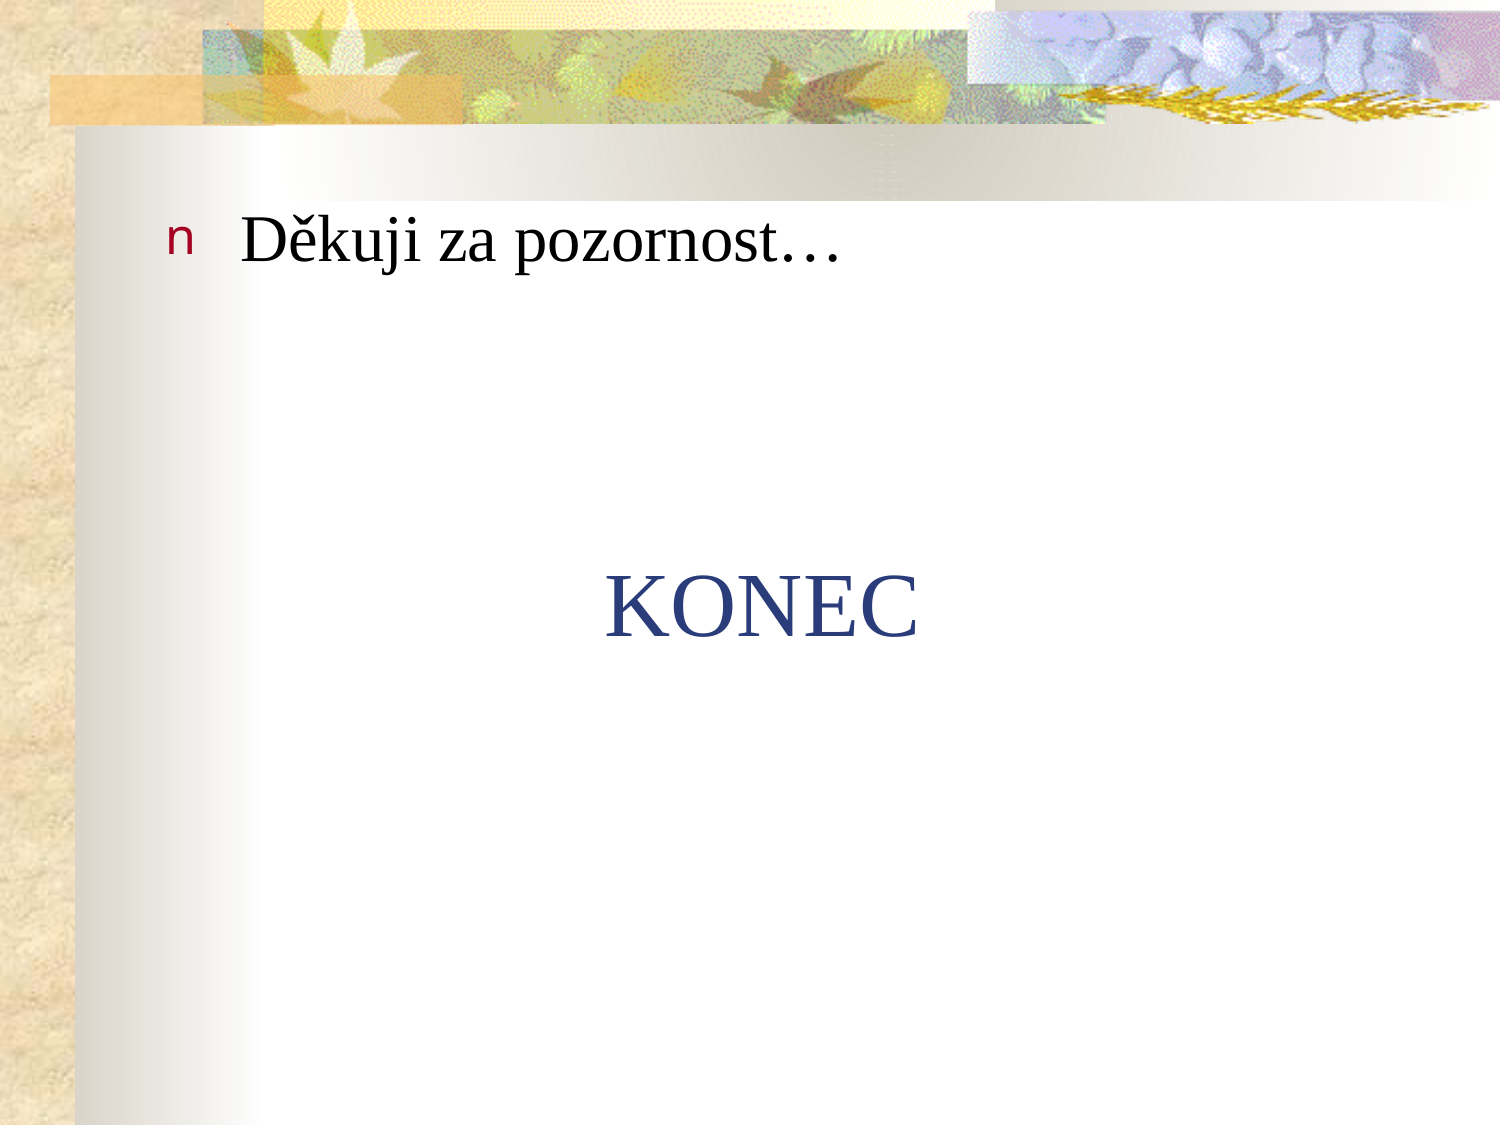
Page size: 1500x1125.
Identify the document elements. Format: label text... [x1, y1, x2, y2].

list Děkuji za pozornost… [150, 187, 1426, 356]
title KONEC [125, 474, 1401, 663]
